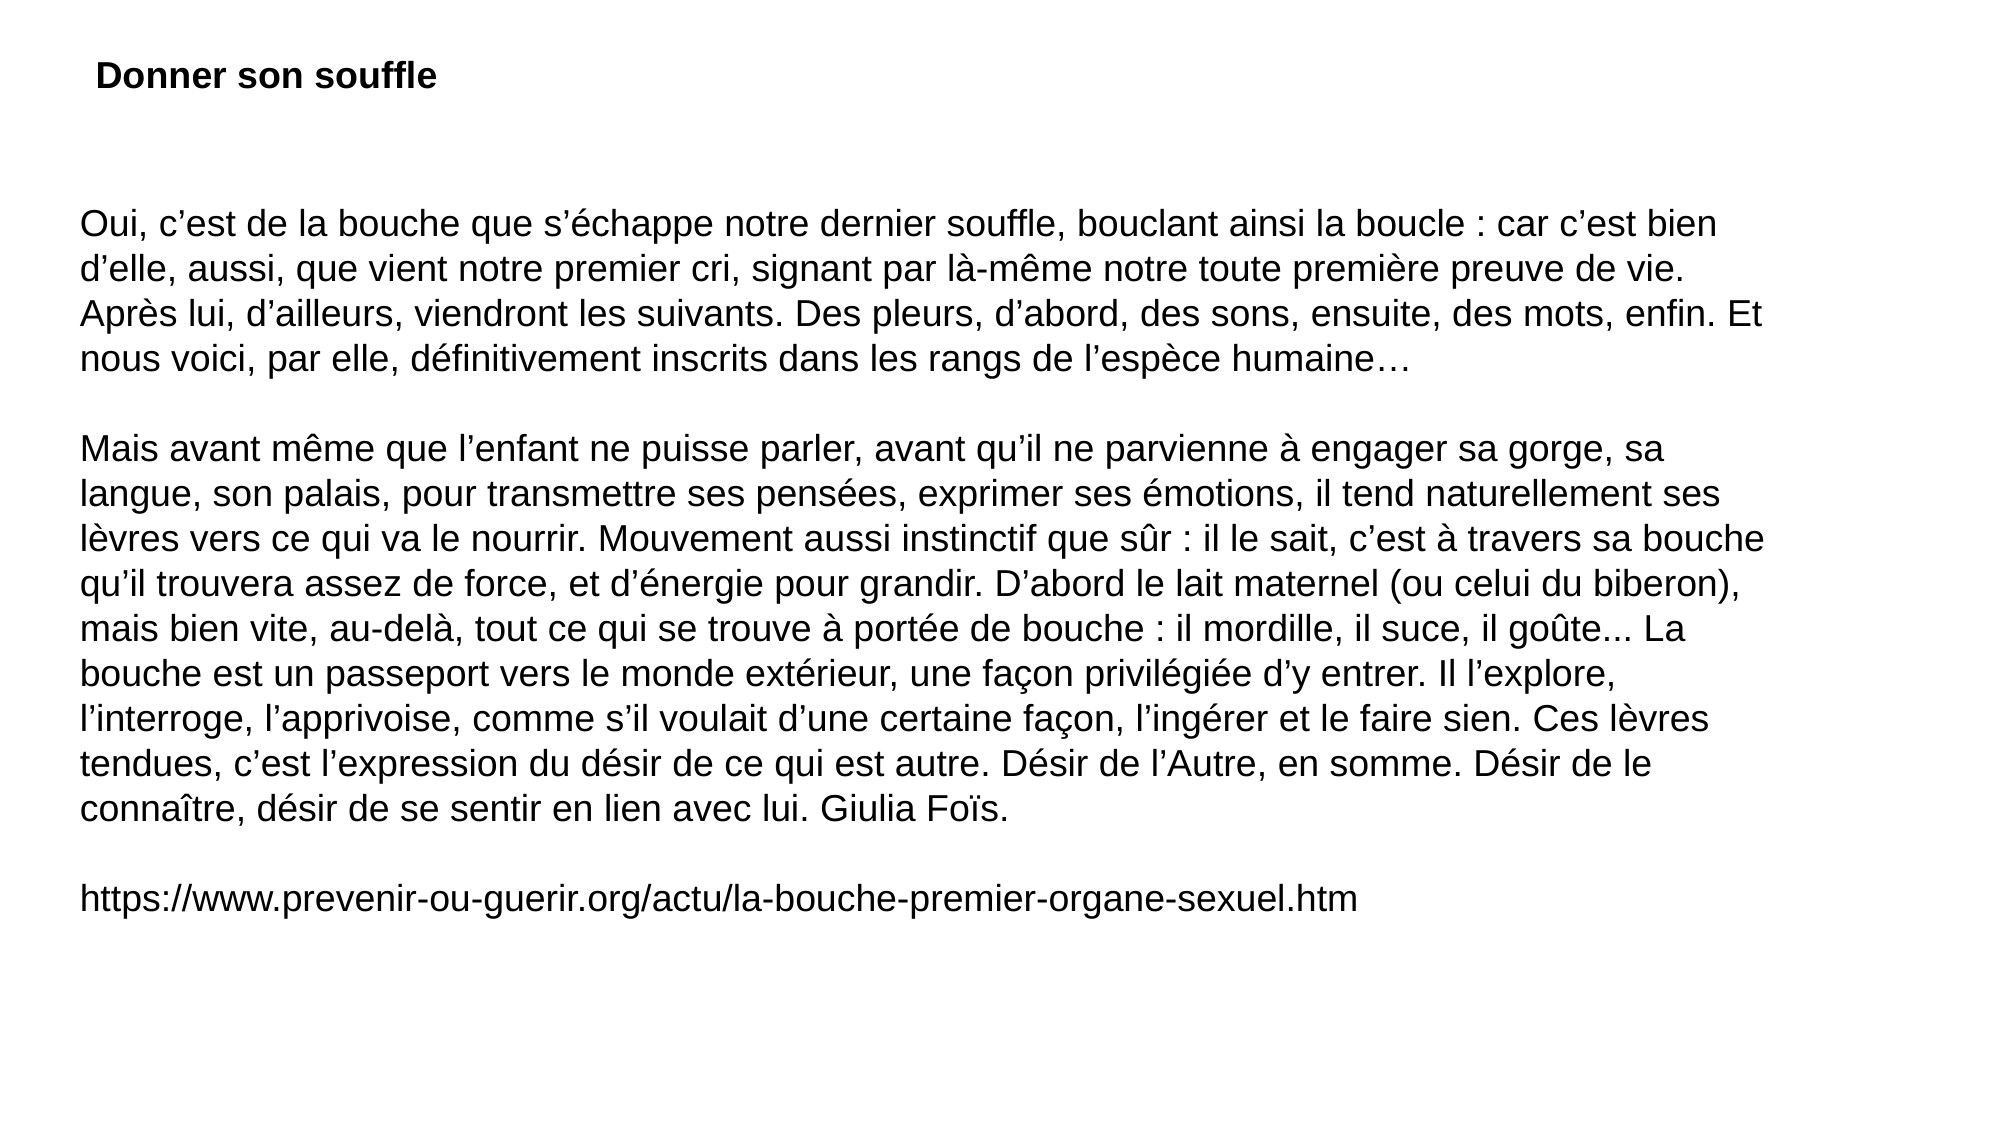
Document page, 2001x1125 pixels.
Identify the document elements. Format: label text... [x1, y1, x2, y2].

text_box Donner son souffle [80, 43, 1081, 105]
text_box Oui, c’est de la bouche que s’échappe notre dernier souffle, bouclant ainsi la boucle : car c’est bien d’elle, aussi, que vient notre premier cri, signant par là-même notre toute première preuve de vie. Après lui, d’ailleurs, viendront les suivants. Des pleurs, d’abord, des sons, ensuite, des mots, enfin. Et nous voici, par elle, définitivement inscrits dans les rangs de l’espèce humaine… Mais avant même que l’enfant ne puisse parler, avant qu’il ne parvienne à engager sa gorge, sa langue, son palais, pour transmettre ses pensées, exprimer ses émotions, il tend naturellement ses lèvres vers ce qui va le nourrir. Mouvement aussi instinctif que sûr : il le sait, c’est à travers sa bouche qu’il trouvera assez de force, et d’énergie pour grandir. D’abord le lait maternel (ou celui du biberon), mais bien vite, au-delà, tout ce qui se trouve à portée de bouche : il mordille, il suce, il goûte... La bouche est un passeport vers le monde extérieur, une façon privilégiée d’y entrer. Il l’explore, l’interroge, l’apprivoise, comme s’il voulait d’une certaine façon, l’ingérer et le faire sien. Ces lèvres tendues, c’est l’expression du désir de ce qui est autre. Désir de l’Autre, en somme. Désir de le connaître, désir de se sentir en lien avec lui. Giulia Foïs. https://www.prevenir-ou-guerir.org/actu/la-bouche-premier-organe-sexuel.htm [64, 191, 1790, 934]
